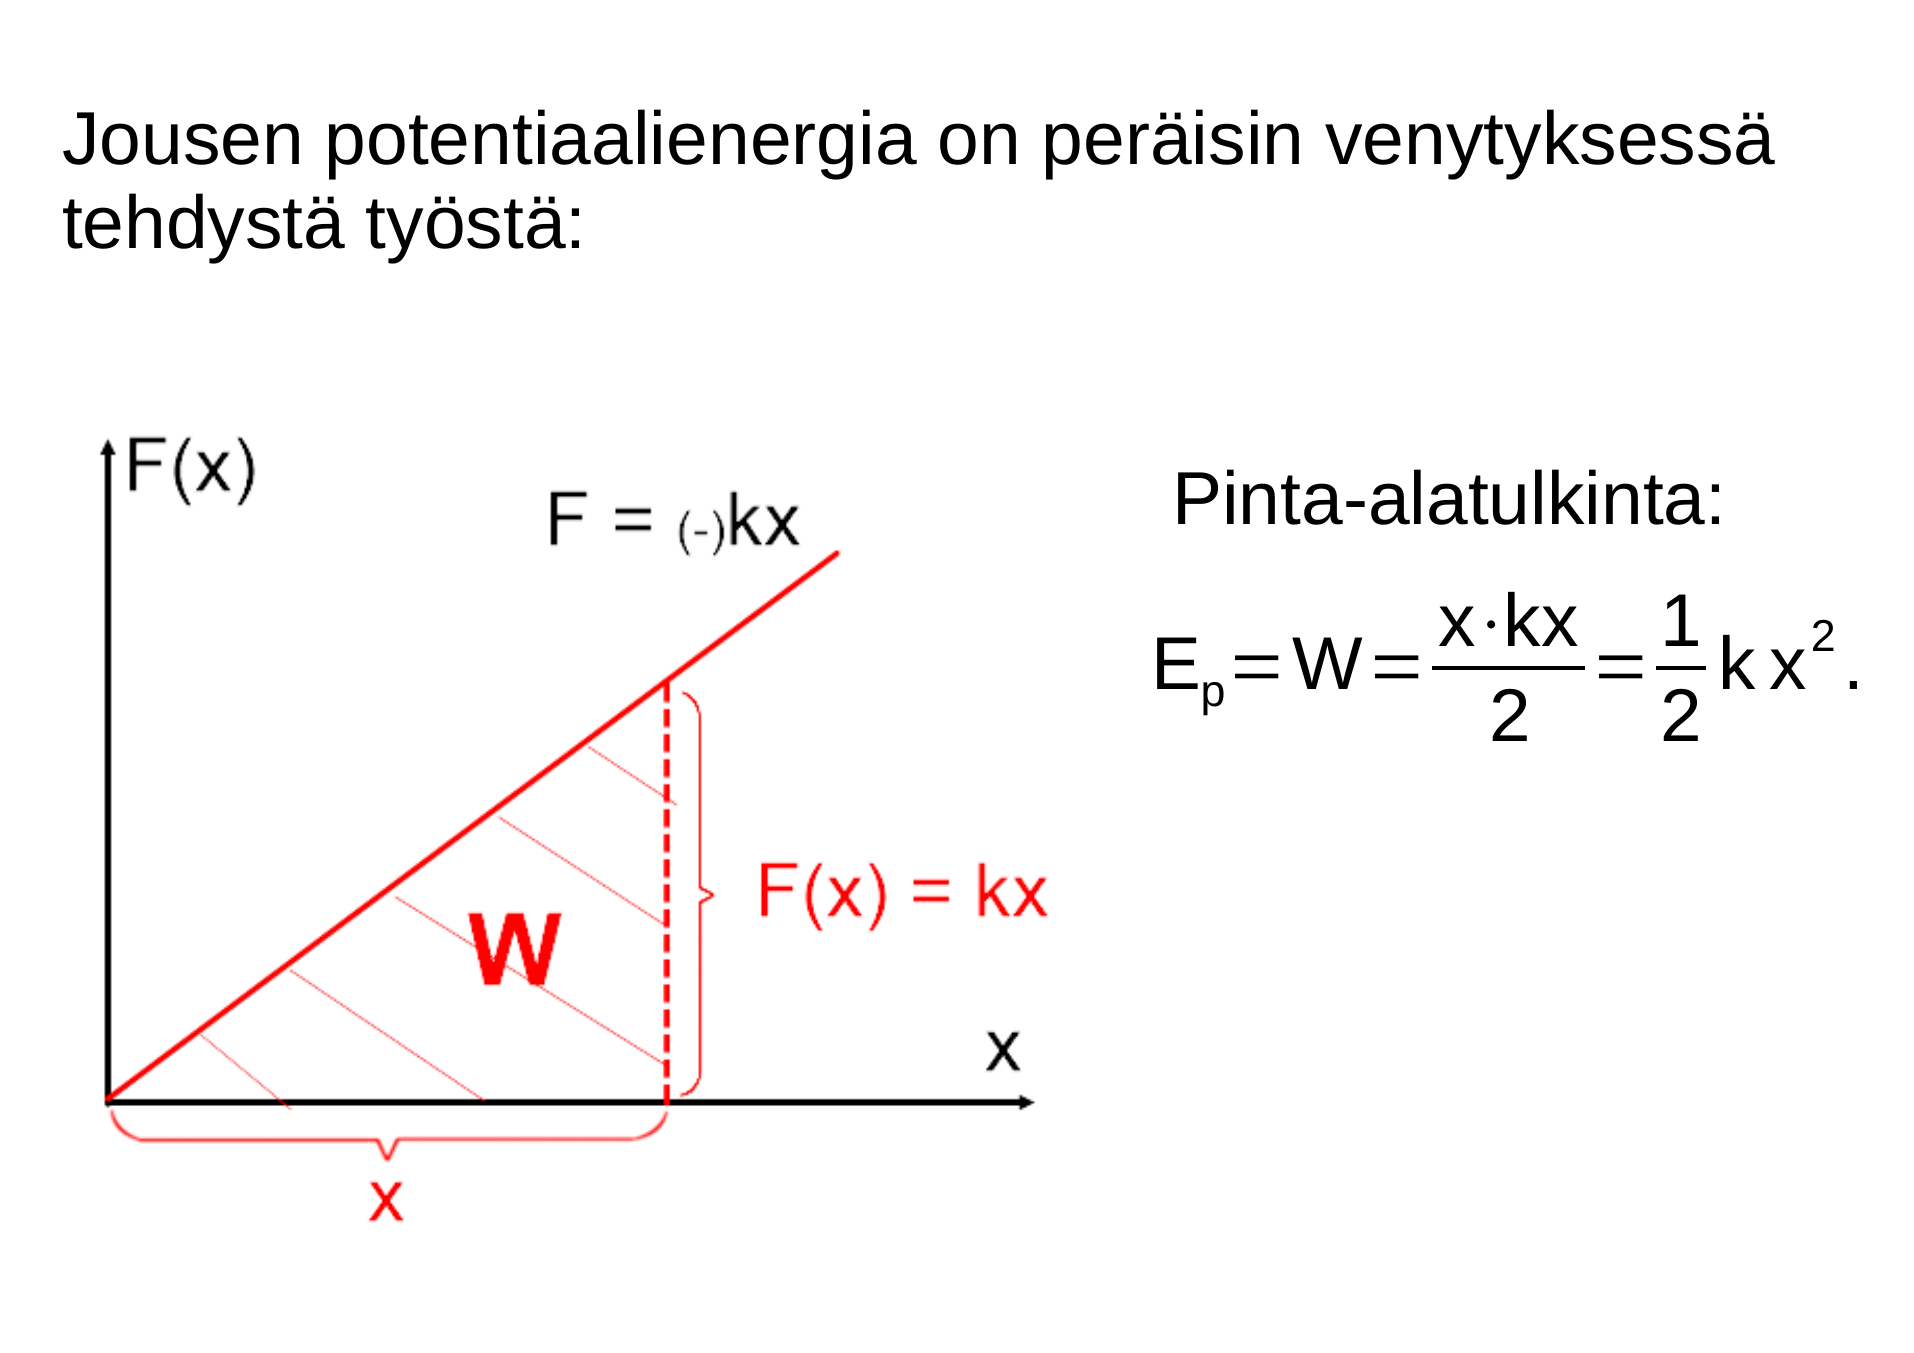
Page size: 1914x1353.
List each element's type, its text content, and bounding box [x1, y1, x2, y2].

chart [1145, 578, 1870, 757]
text_box Jousen potentiaalienergia on peräisin venytyksessä tehdystä työstä: [47, 88, 1855, 272]
text_box Pinta-alatulkinta: [1157, 448, 1742, 548]
picture [47, 326, 1110, 1300]
